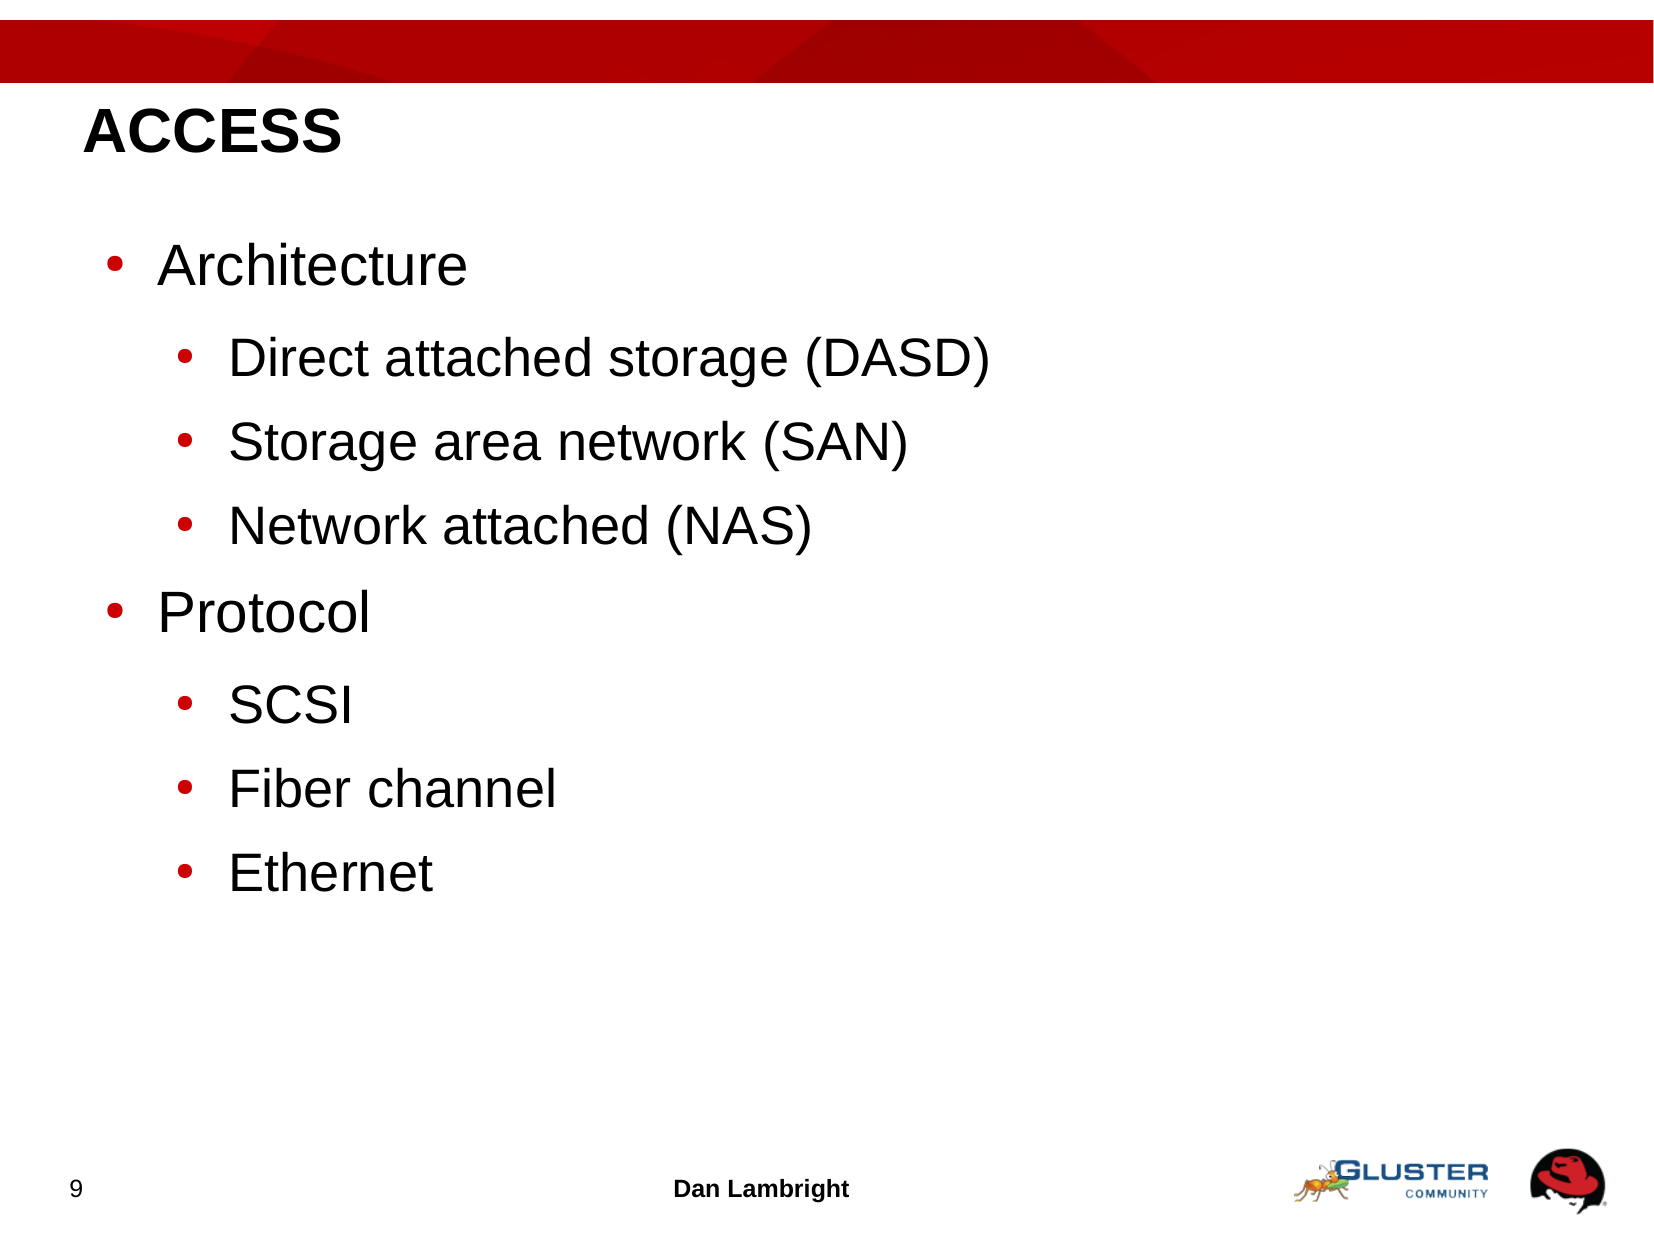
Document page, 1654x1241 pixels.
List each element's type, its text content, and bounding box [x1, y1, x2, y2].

list Architecture Direct attached storage (DASD) Storage area network (SAN) Network attached (NAS) Protocol SCSI Fiber channel Ethernet [86, 232, 1576, 1027]
title ACCESS [82, 37, 1571, 226]
picture [1529, 1146, 1613, 1224]
picture [0, 20, 1654, 83]
picture [1294, 1158, 1488, 1203]
